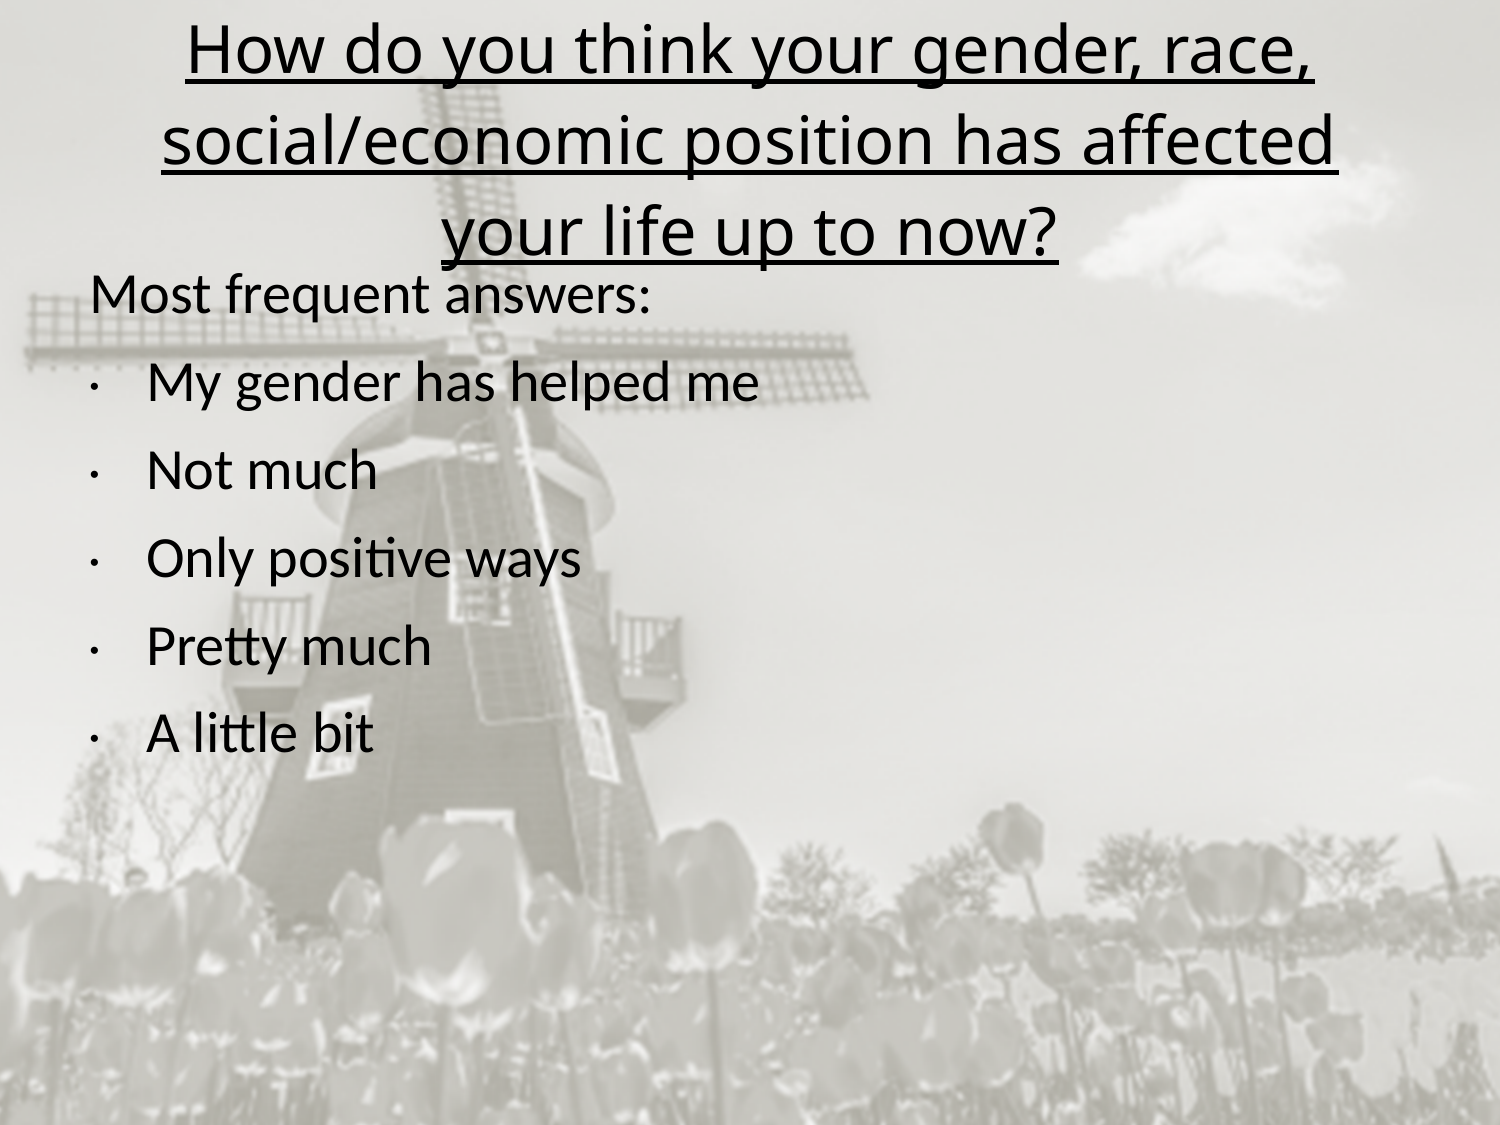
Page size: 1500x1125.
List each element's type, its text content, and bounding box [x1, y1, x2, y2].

title How do you think your gender, race, social/economic position has affected your life up to now? [75, 45, 1425, 233]
list Most frequent answers: My gender has helped me Not much Only positive ways Pretty much A little bit [75, 262, 1425, 1005]
picture [0, 0, 1500, 1125]
